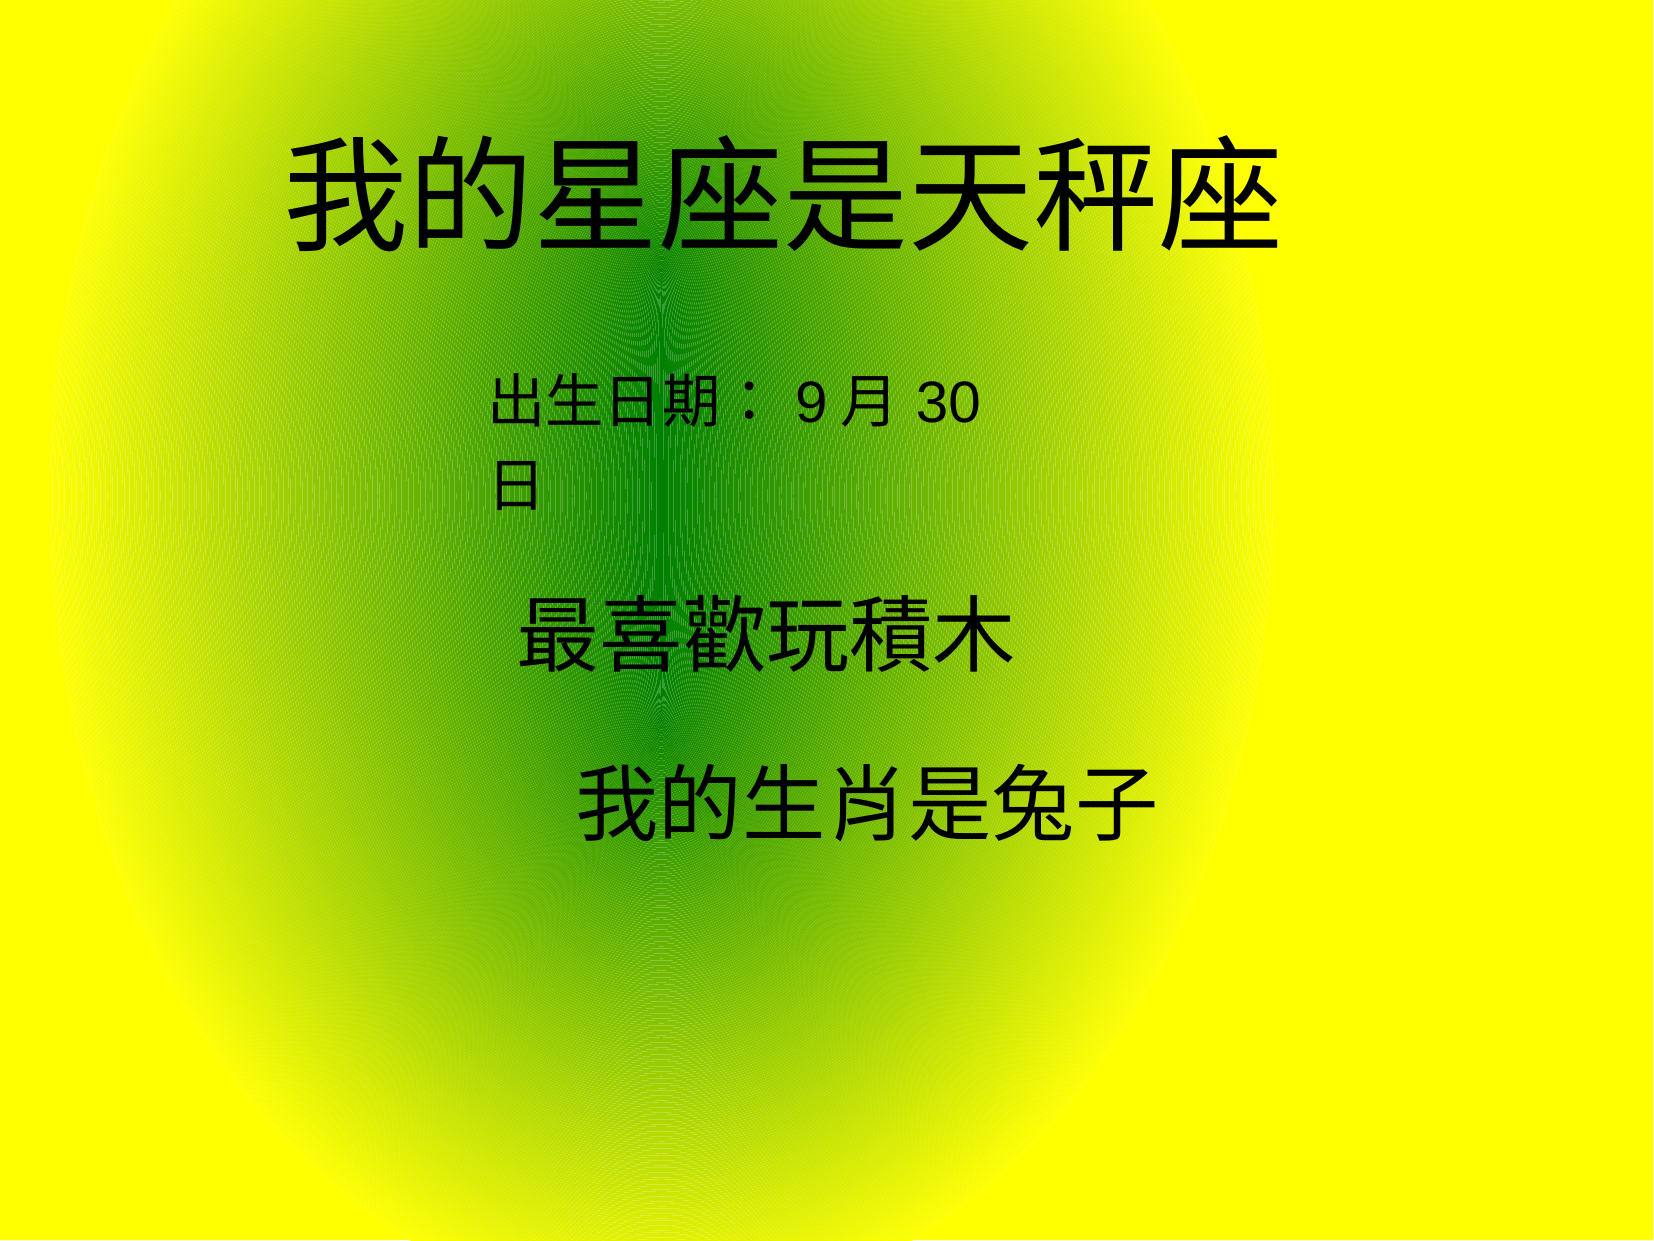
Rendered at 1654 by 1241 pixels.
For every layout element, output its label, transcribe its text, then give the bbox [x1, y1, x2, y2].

text_box 出生日期：9月30日 [472, 347, 1063, 443]
text_box 我的星座是天秤座 [268, 88, 1303, 361]
text_box 我的生肖是兔子 [561, 730, 1182, 846]
text_box 最喜歡玩積木 [501, 561, 1033, 676]
